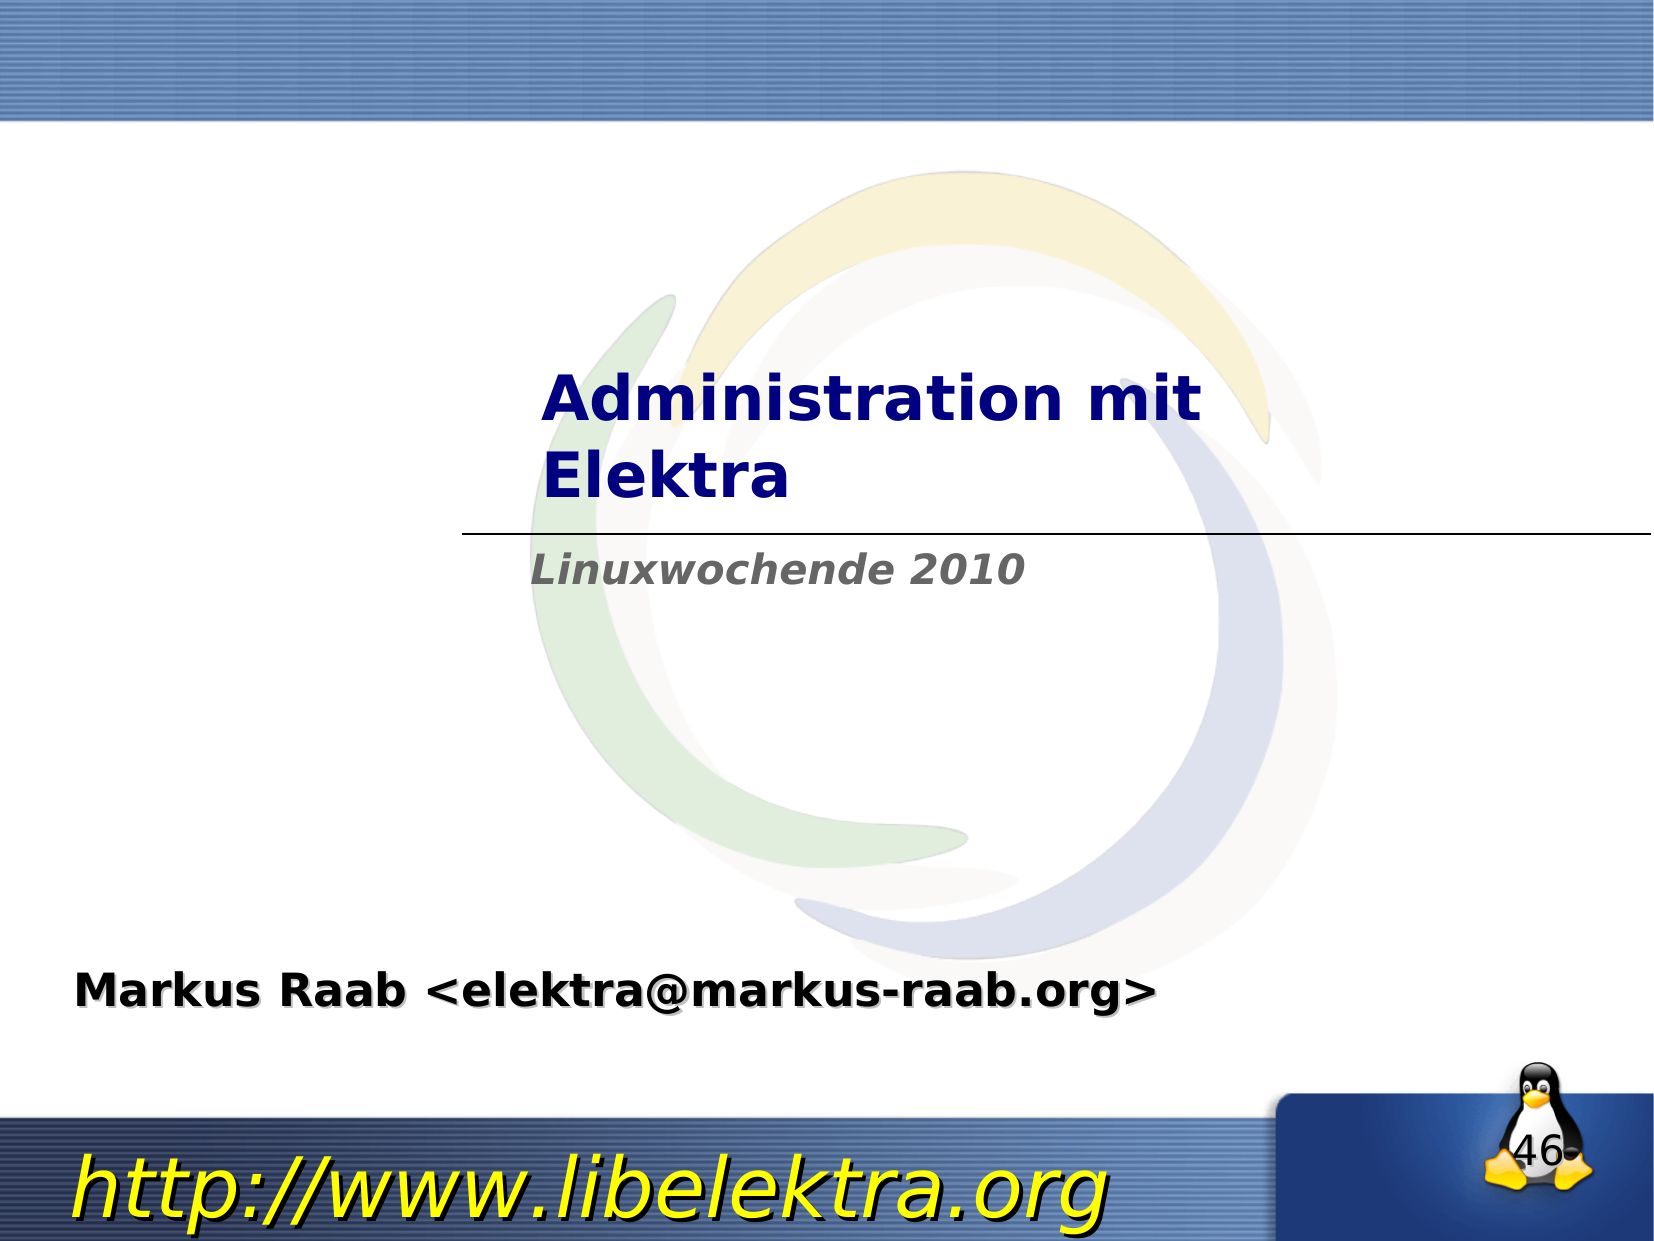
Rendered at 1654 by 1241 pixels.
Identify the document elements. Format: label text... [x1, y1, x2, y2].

text_box Linuxwochende 2010 [515, 538, 1448, 685]
text_box Markus Raab <elektra@markus-raab.org> [58, 953, 1481, 1030]
picture [481, 535, 1374, 953]
text_box <Nummer> [1312, 1122, 1565, 1178]
picture [0, 0, 1654, 533]
picture [0, 1061, 1654, 1241]
text_box Administration mit Elektra [526, 351, 1428, 516]
